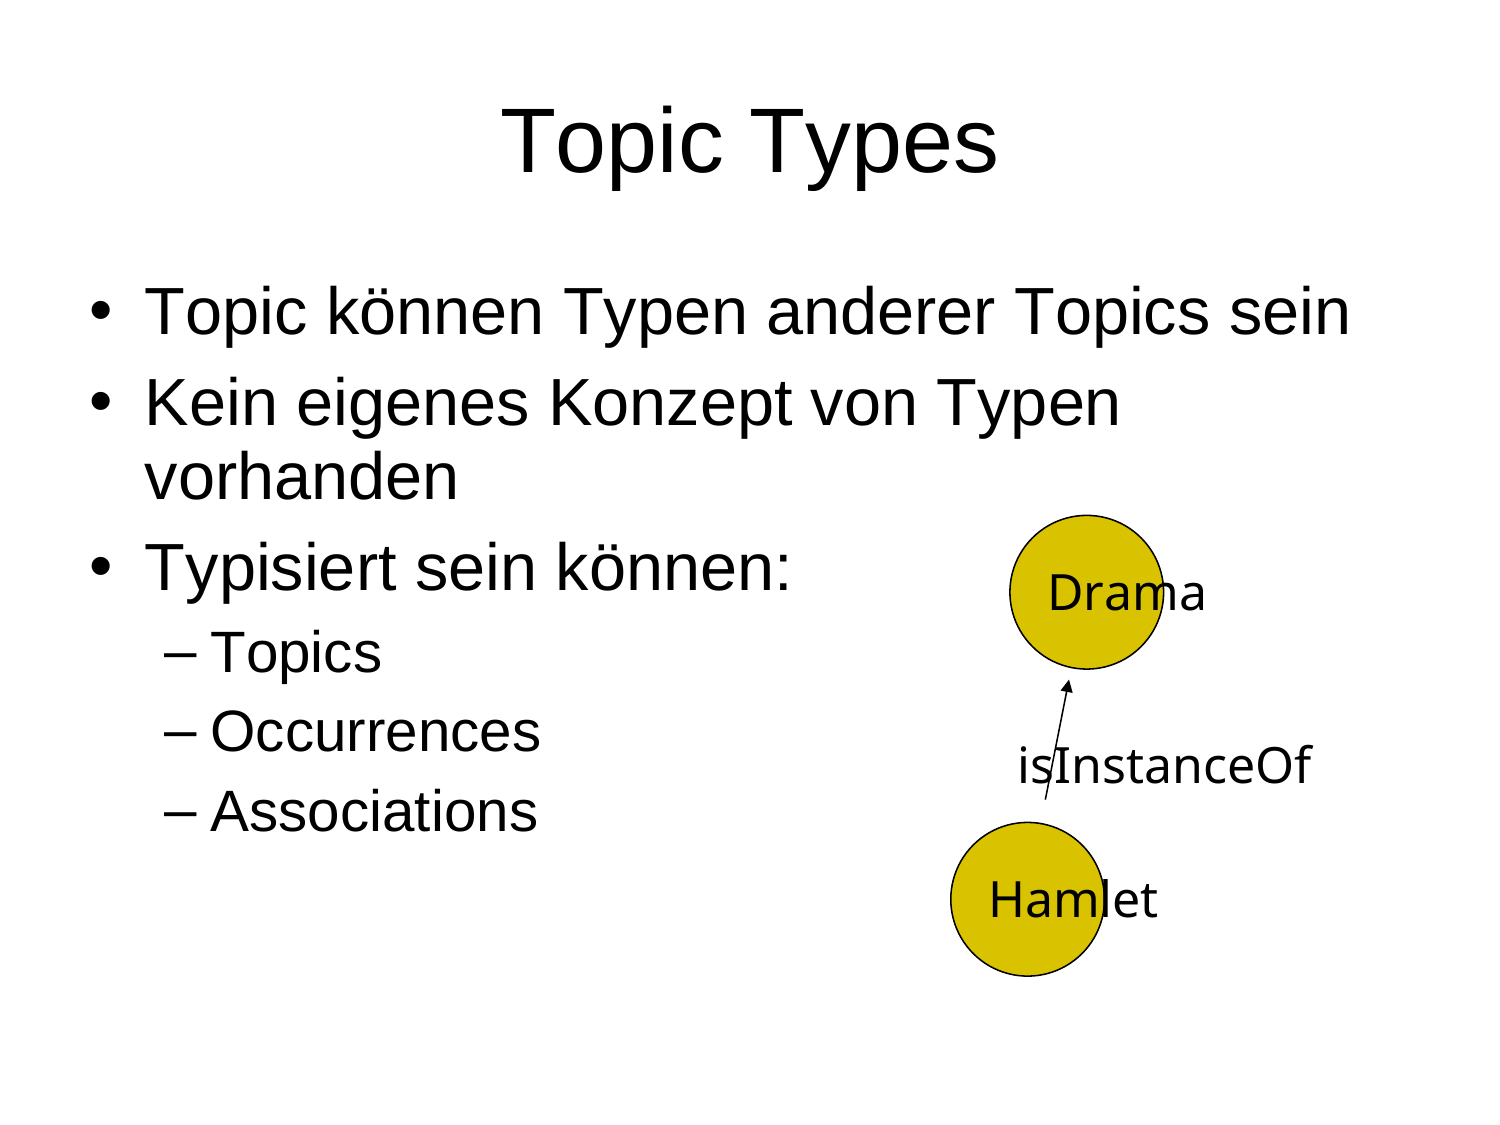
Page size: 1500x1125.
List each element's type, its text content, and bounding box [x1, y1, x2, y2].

text_box isInstanceOf [1002, 727, 1328, 803]
text_box Hamlet [950, 822, 1103, 977]
title Topic Types [75, 45, 1426, 233]
list Topic können Typen anderer Topics sein Kein eigenes Konzept von Typen vorhanden Typisiert sein können: Topics Occurrences Associations [75, 262, 1426, 1006]
text_box Drama [1009, 515, 1164, 670]
